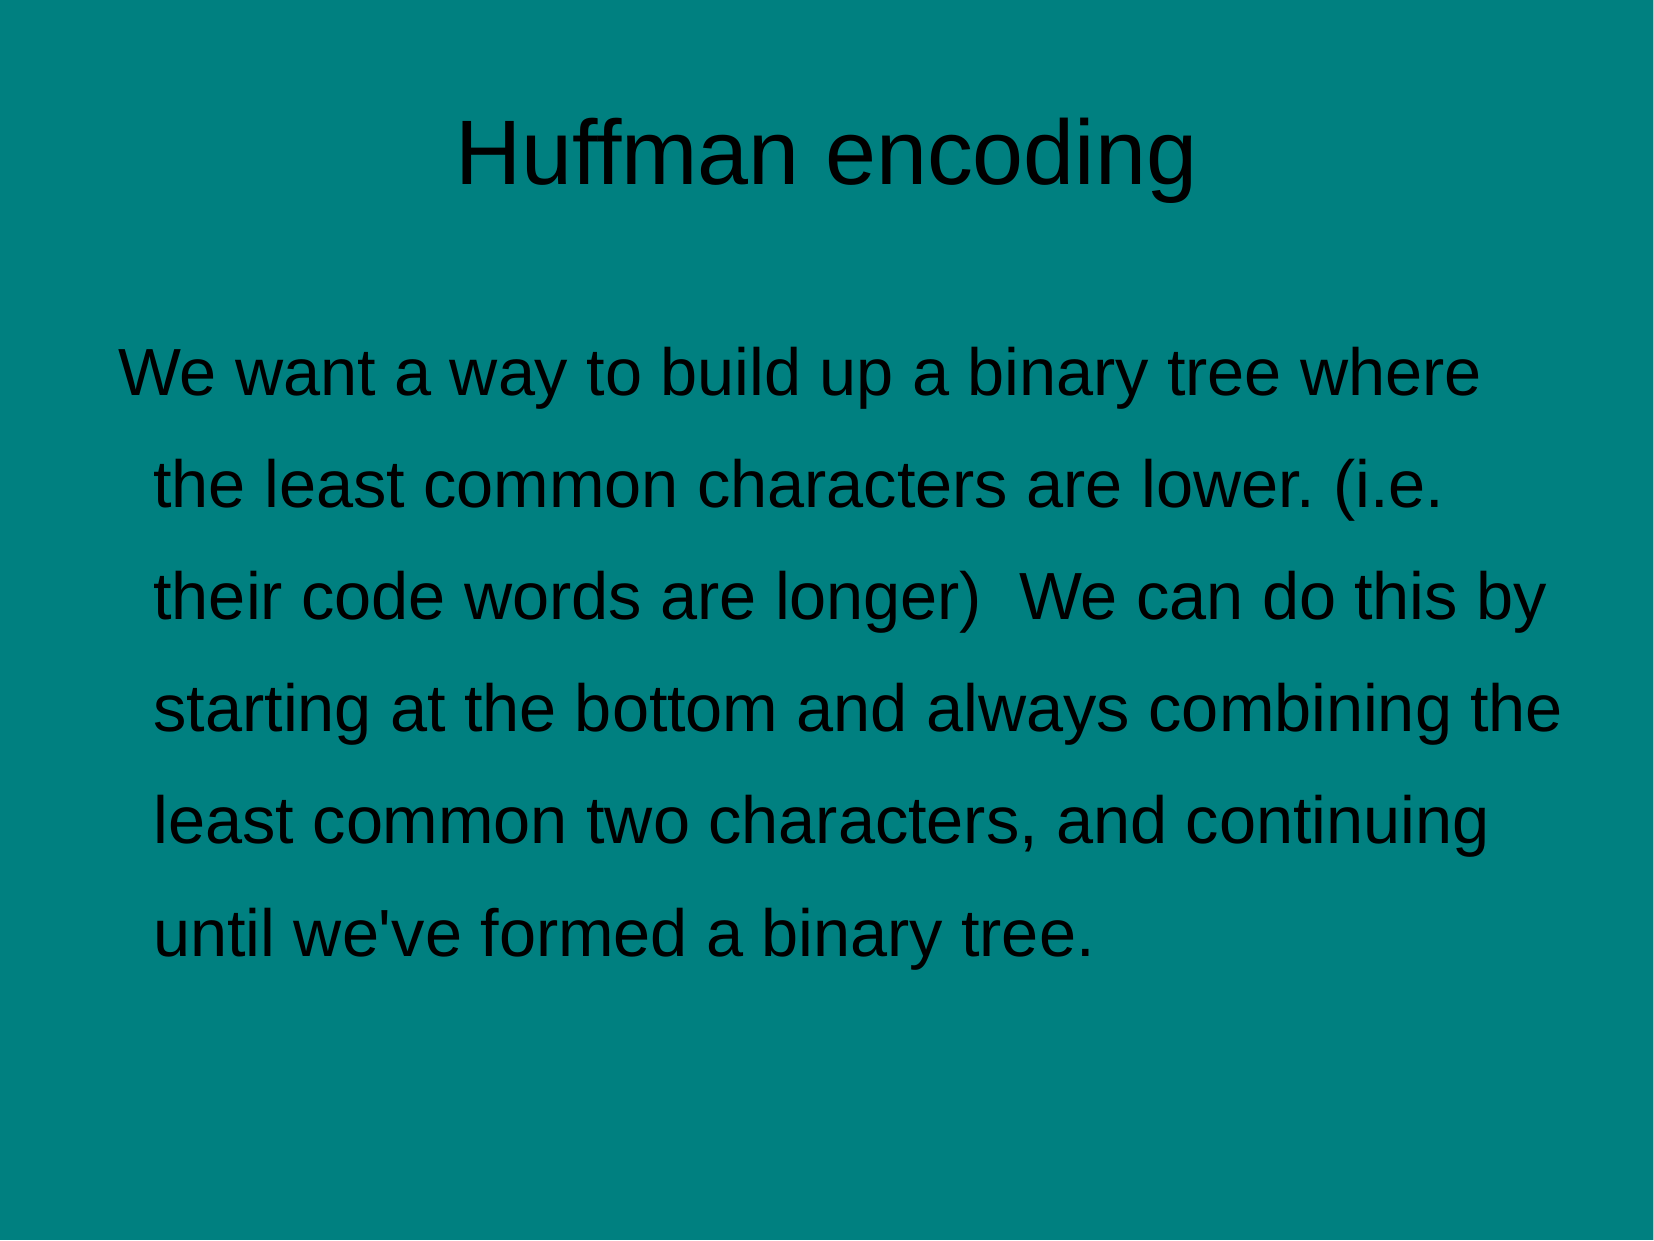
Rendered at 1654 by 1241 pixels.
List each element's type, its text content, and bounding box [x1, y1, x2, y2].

subtitle We want a way to build up a binary tree where the least common characters are lower. (i.e. their code words are longer) We can do this by starting at the bottom and always combining the least common two characters, and continuing until we've formed a binary tree. [82, 297, 1571, 1102]
title Huffman encoding [82, 65, 1571, 241]
